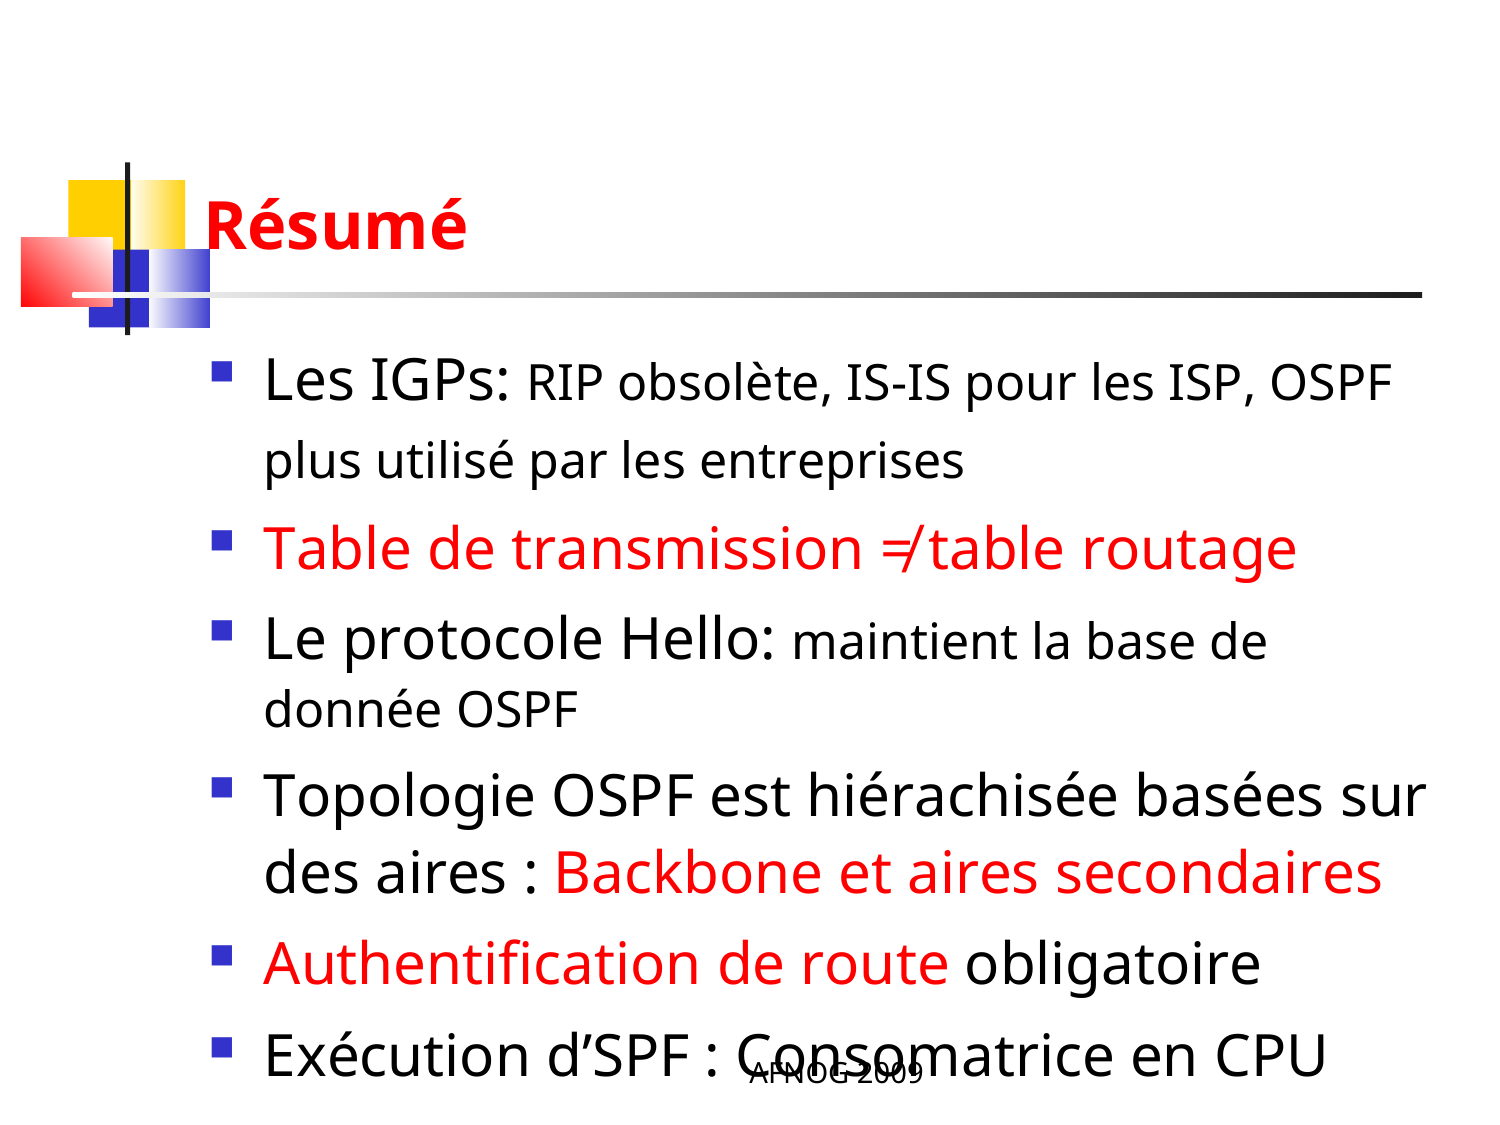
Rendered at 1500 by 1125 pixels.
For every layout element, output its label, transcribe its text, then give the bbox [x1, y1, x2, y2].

title Résumé [188, 35, 1468, 276]
list Les IGPs: RIP obsolète, IS-IS pour les ISP, OSPF plus utilisé par les entreprises Table de transmission ≠ table routage Le protocole Hello: maintient la base de donnée OSPF Topologie OSPF est hiérachisée basées sur des aires : Backbone et aires secondaires Authentification de route obligatoire Exécution d’SPF : Consomatrice en CPU [193, 330, 1469, 1125]
